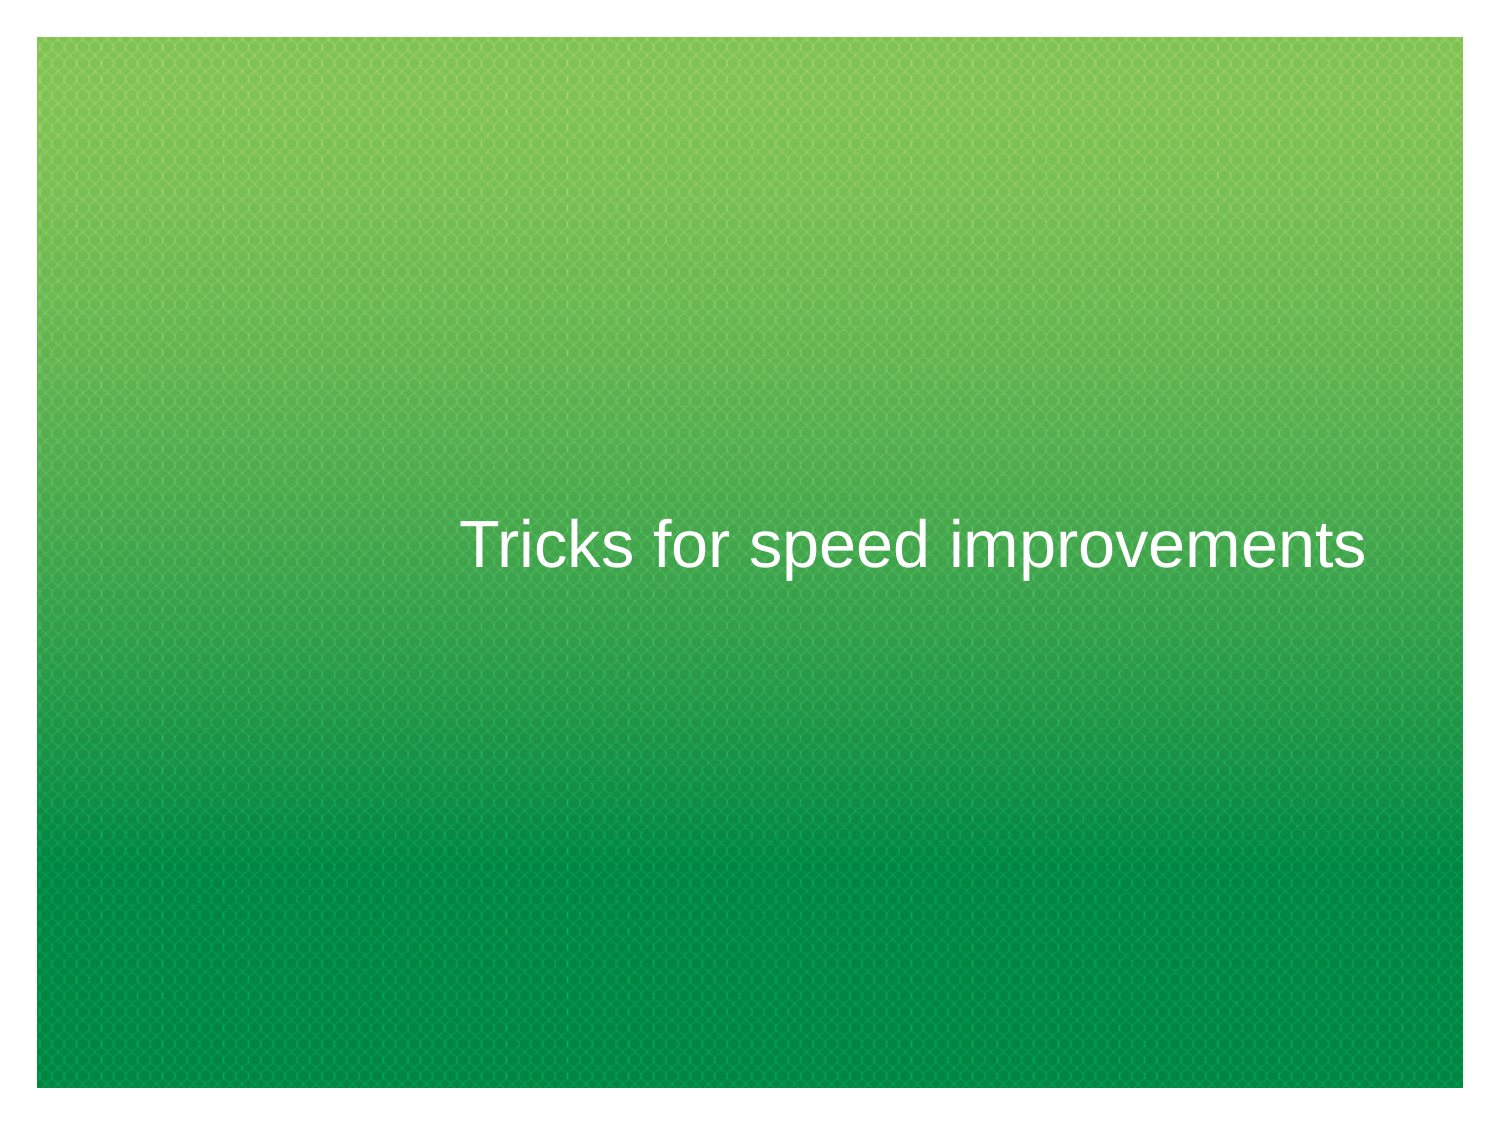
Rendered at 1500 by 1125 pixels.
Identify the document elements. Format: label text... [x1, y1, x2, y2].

picture [37, 37, 1463, 1088]
title Tricks for speed improvements [135, 450, 1369, 638]
